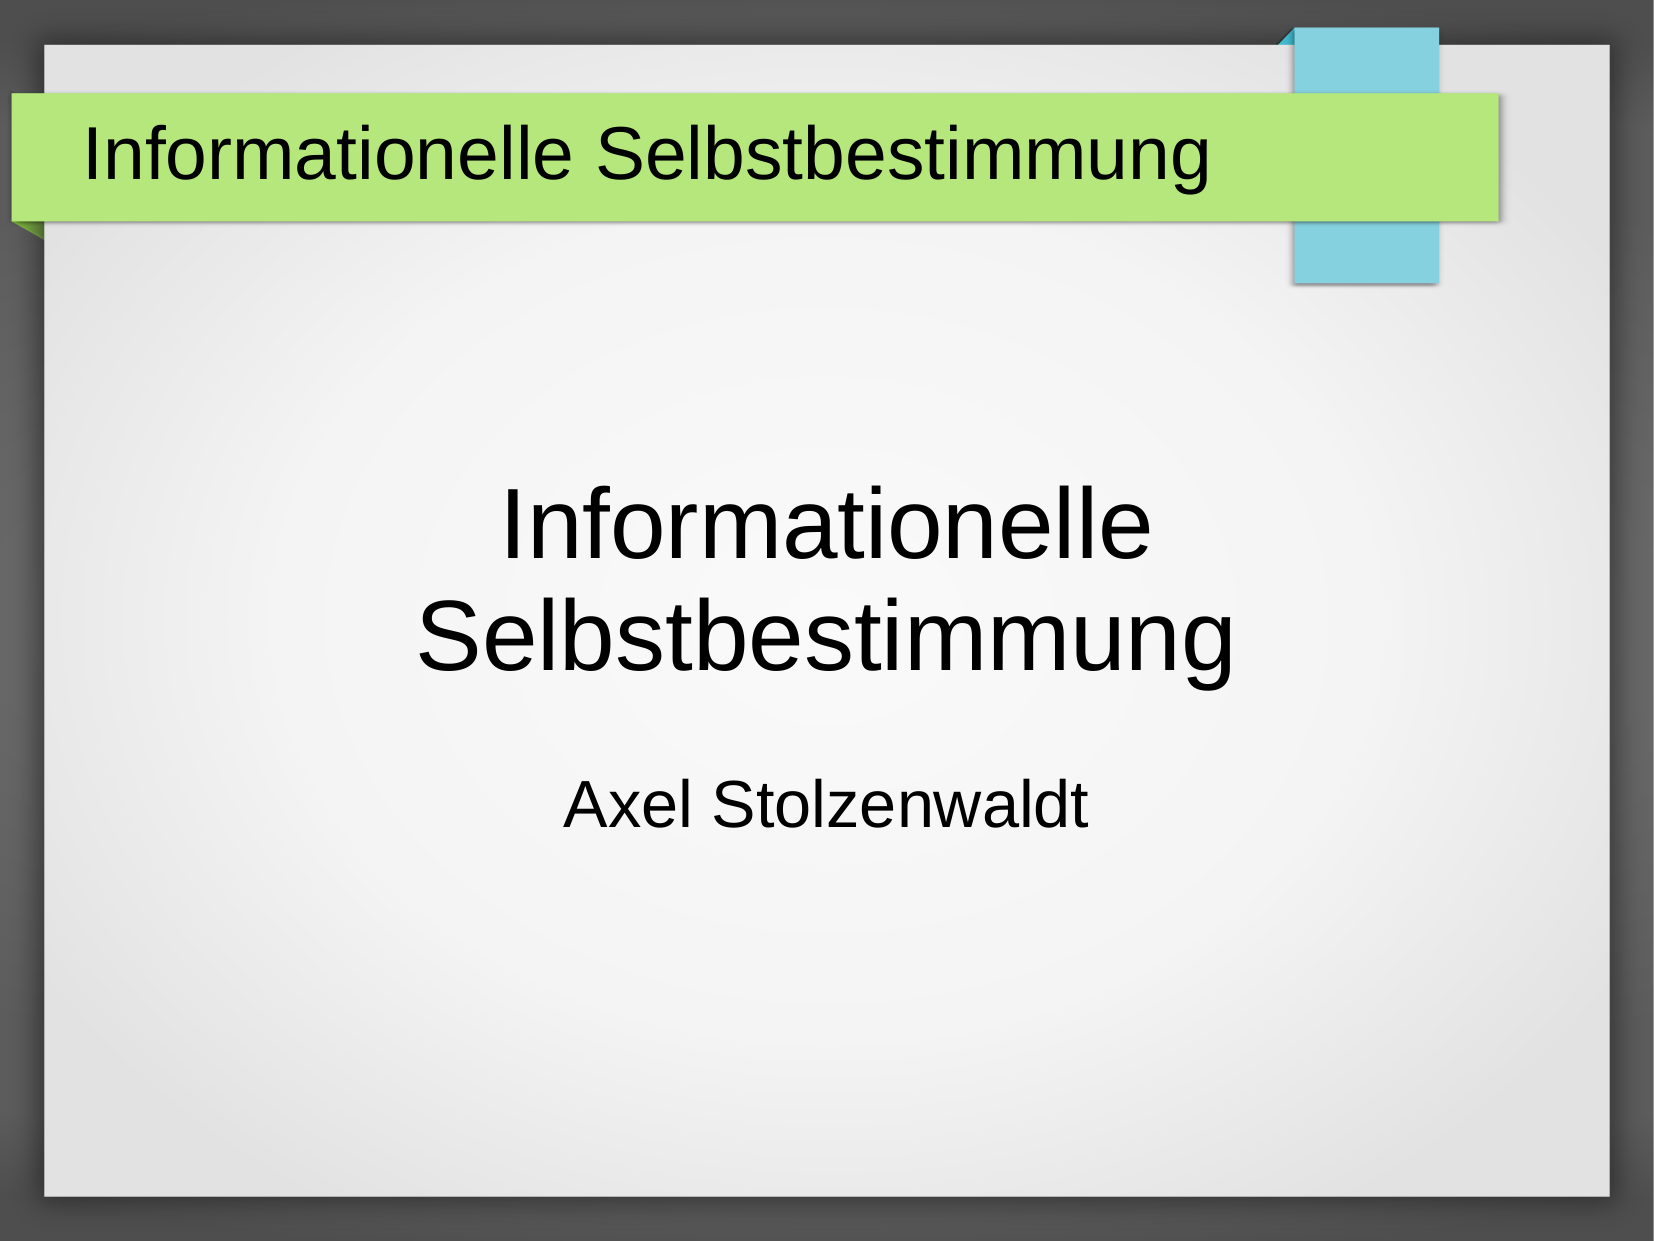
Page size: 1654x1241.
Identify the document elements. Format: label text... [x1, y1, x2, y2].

title Informationelle Selbstbestimmung [82, 94, 1264, 213]
picture [0, 0, 1654, 1241]
subtitle Informationelle Selbstbestimmung Axel Stolzenwaldt [82, 295, 1571, 1015]
